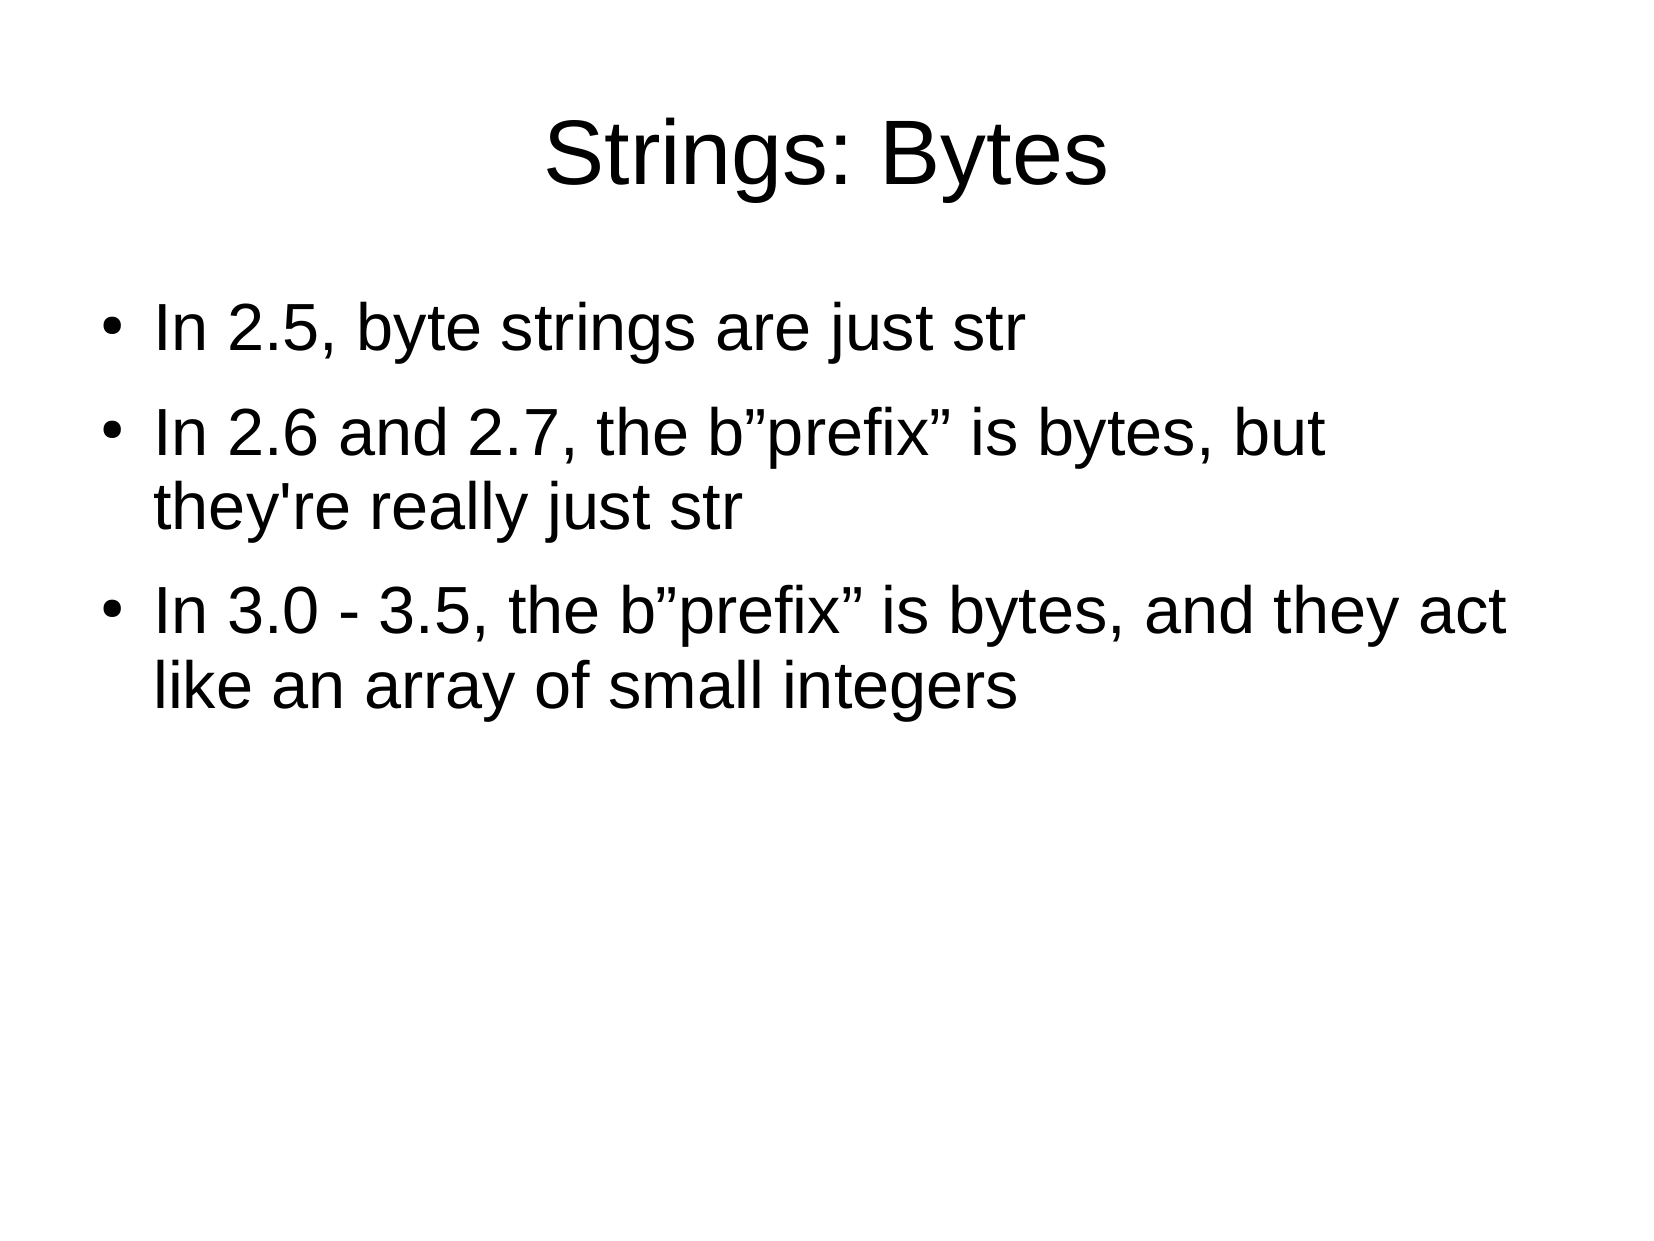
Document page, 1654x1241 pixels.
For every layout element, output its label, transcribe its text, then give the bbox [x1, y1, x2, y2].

list In 2.5, byte strings are just str In 2.6 and 2.7, the b”prefix” is bytes, but they're really just str In 3.0 - 3.5, the b”prefix” is bytes, and they act like an array of small integers [82, 290, 1538, 1010]
title Strings: Bytes [82, 49, 1571, 257]
